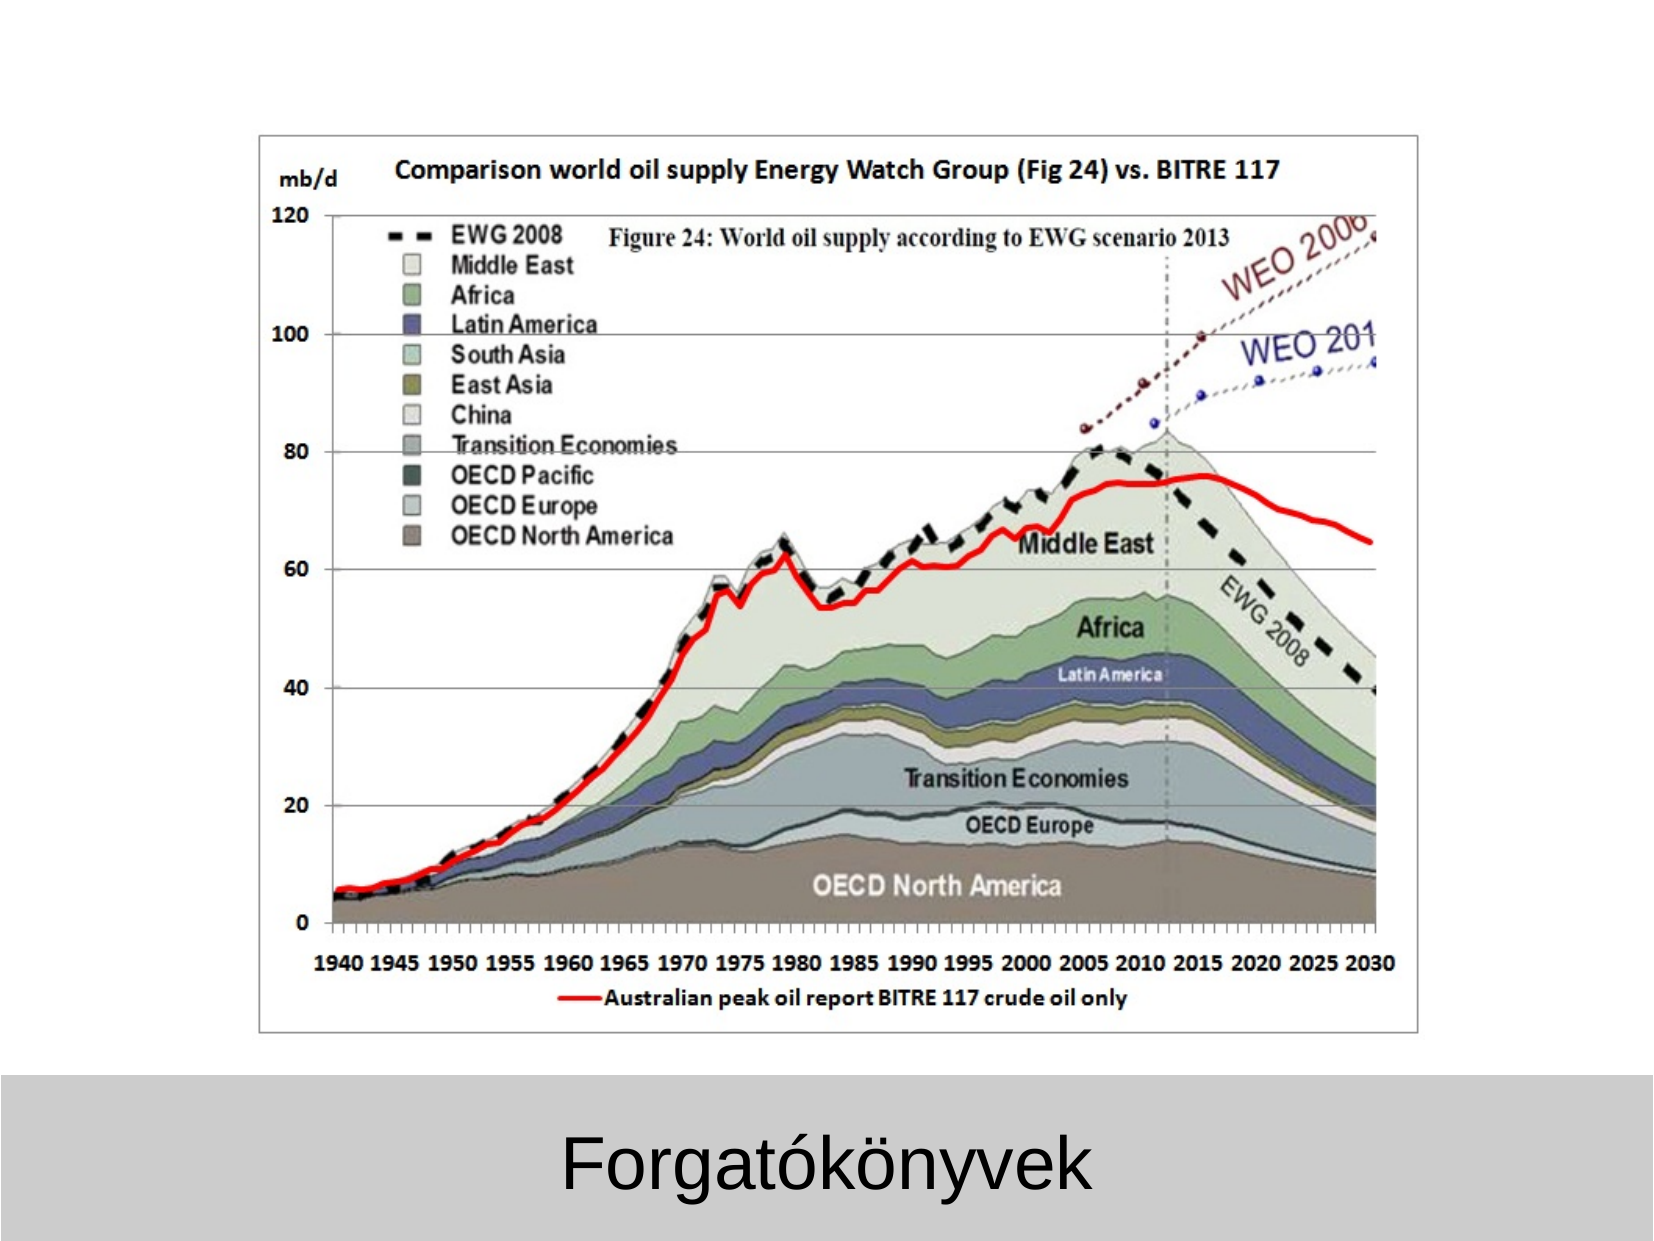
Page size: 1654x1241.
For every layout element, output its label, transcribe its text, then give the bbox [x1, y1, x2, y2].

text_box Forgatókönyvek [0, 1074, 1654, 1241]
picture [251, 129, 1425, 1040]
